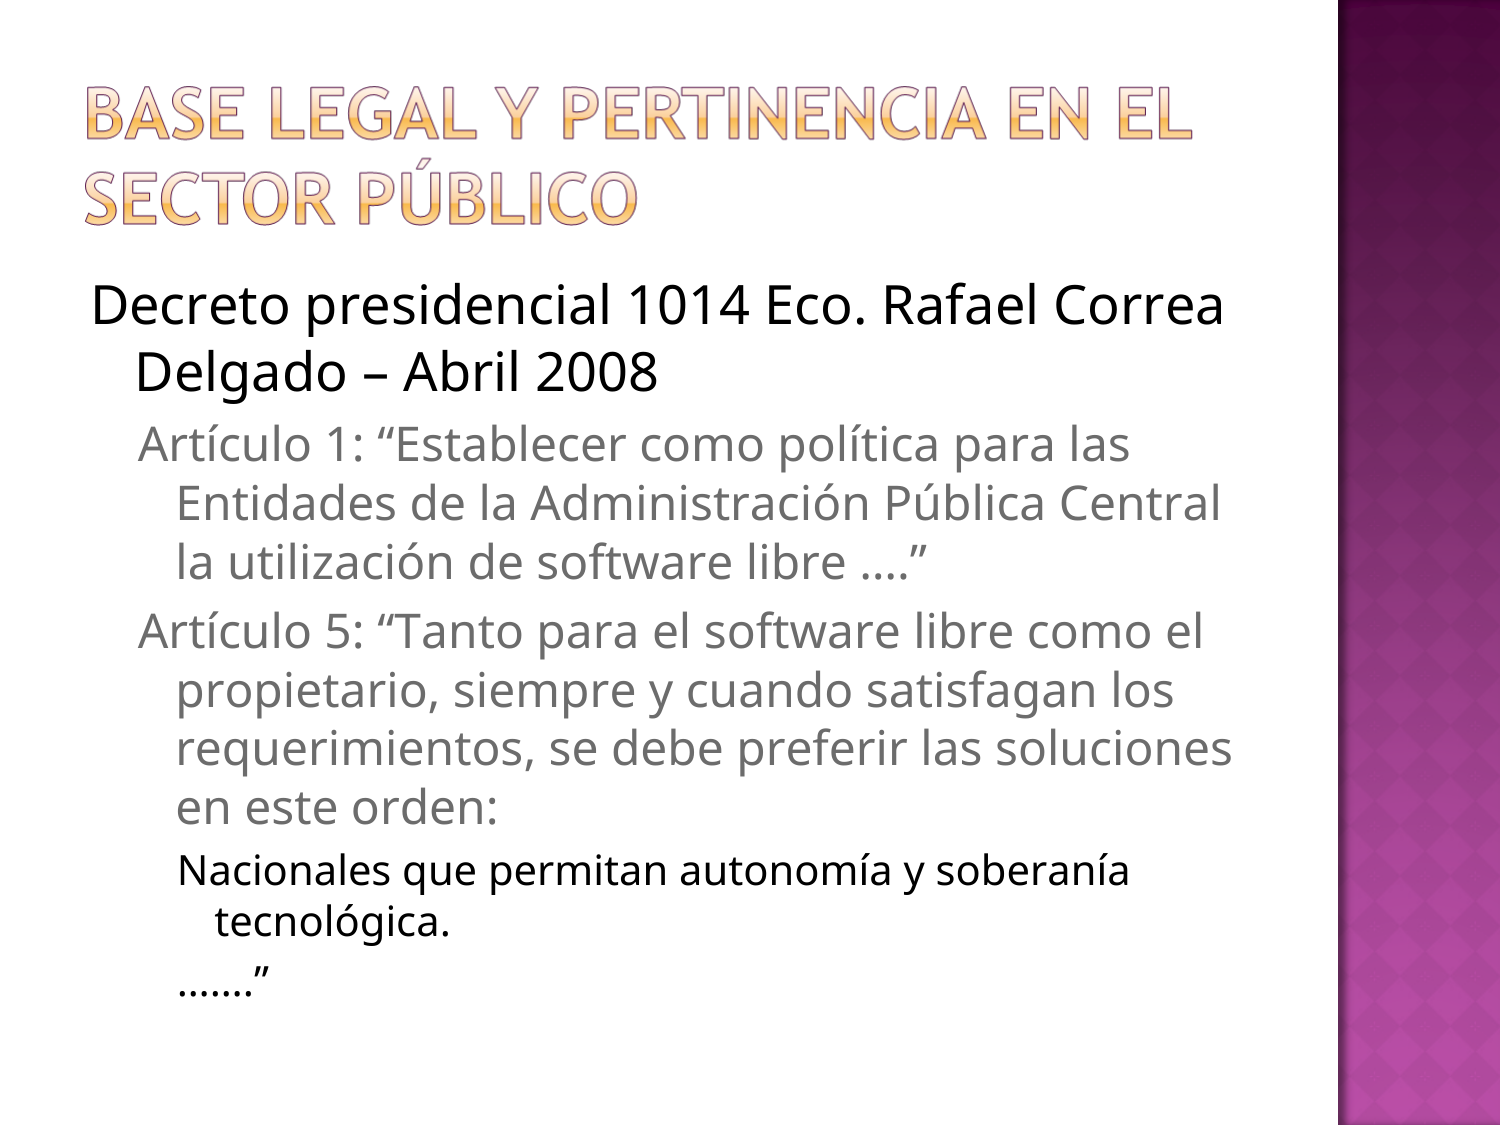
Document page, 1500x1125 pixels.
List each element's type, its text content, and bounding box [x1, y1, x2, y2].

picture [1337, 0, 1500, 1125]
list Decreto presidencial 1014 Eco. Rafael Correa Delgado – Abril 2008 Artículo 1: “Establecer como política para las Entidades de la Administración Pública Central la utilización de software libre ….” Artículo 5: “Tanto para el software libre como el propietario, siempre y cuando satisfagan los requerimientos, se debe preferir las soluciones en este orden: Nacionales que permitan autonomía y soberanía tecnológica. …….” [75, 263, 1263, 1060]
text_box [40, 47, 1265, 241]
